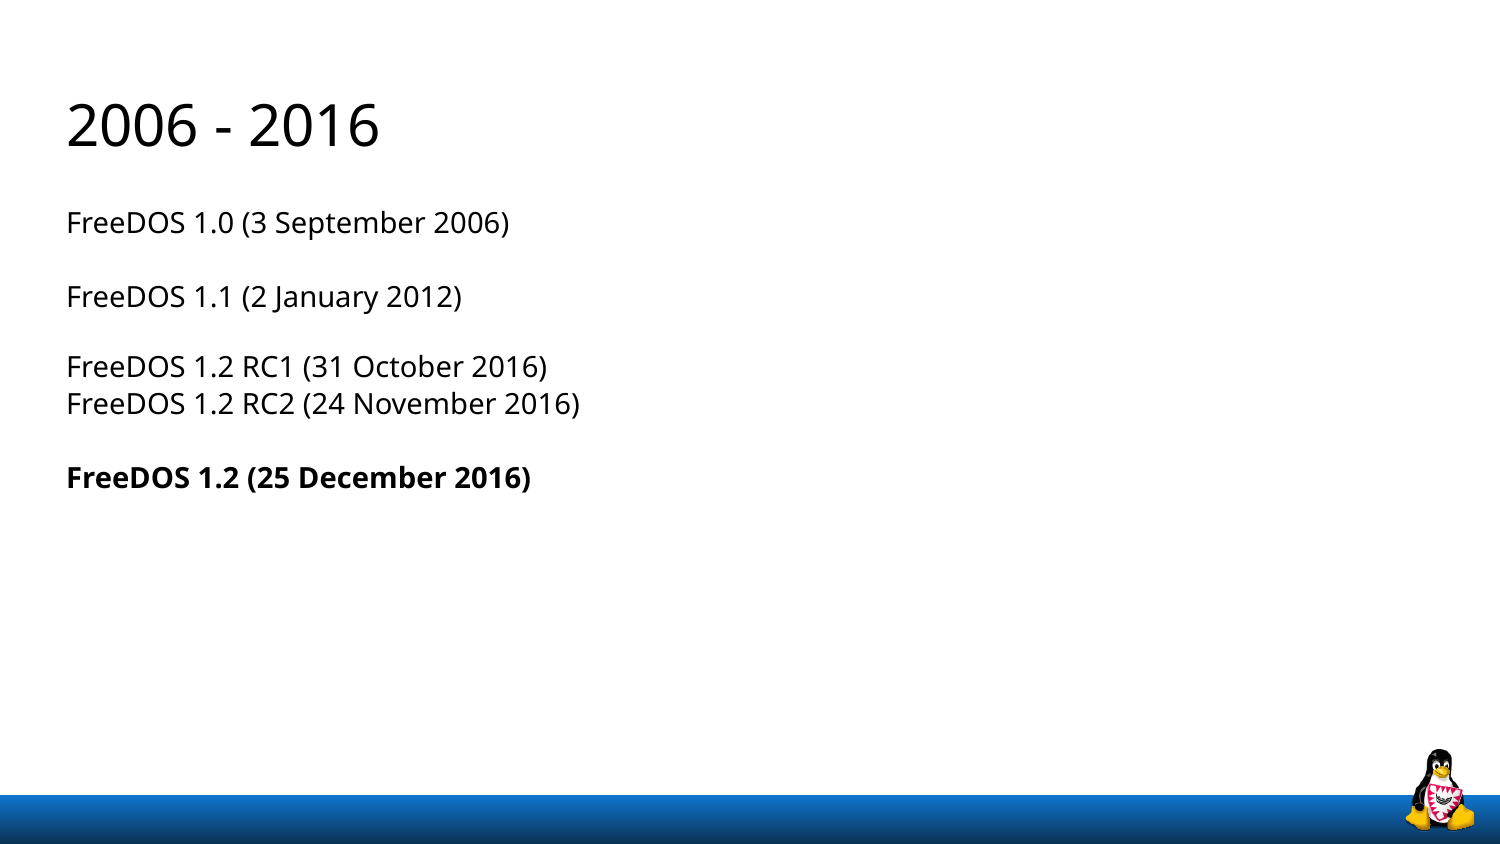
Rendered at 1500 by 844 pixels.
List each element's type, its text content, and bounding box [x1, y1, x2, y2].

list FreeDOS 1.0 (3 September 2006) FreeDOS 1.1 (2 January 2012) FreeDOS 1.2 RC1 (31 October 2016) FreeDOS 1.2 RC2 (24 November 2016) FreeDOS 1.2 (25 December 2016) [51, 189, 708, 750]
picture [1399, 749, 1480, 830]
title 2006 - 2016 [51, 72, 1449, 167]
